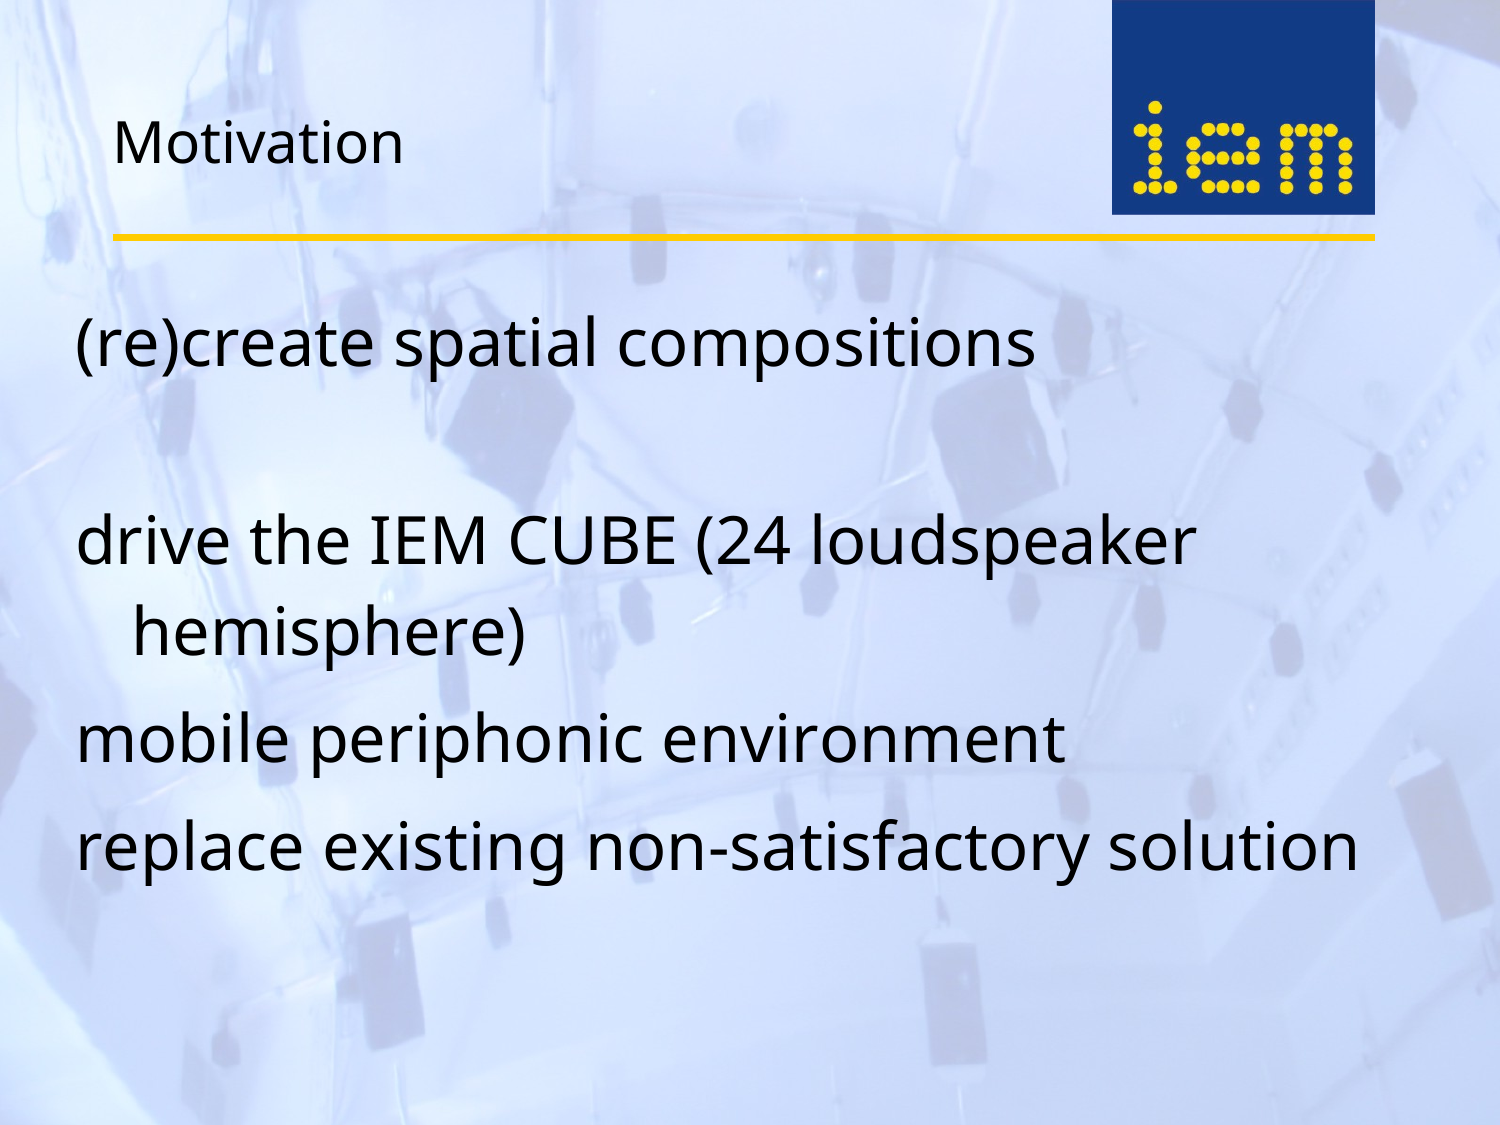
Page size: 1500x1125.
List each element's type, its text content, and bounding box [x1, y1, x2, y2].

picture [0, 0, 1500, 1125]
title Motivation [112, 47, 1375, 235]
list (re)create spatial compositions drive the IEM CUBE (24 loudspeaker hemisphere) mobile periphonic environment replace existing non-satisfactory solution [75, 295, 1425, 991]
